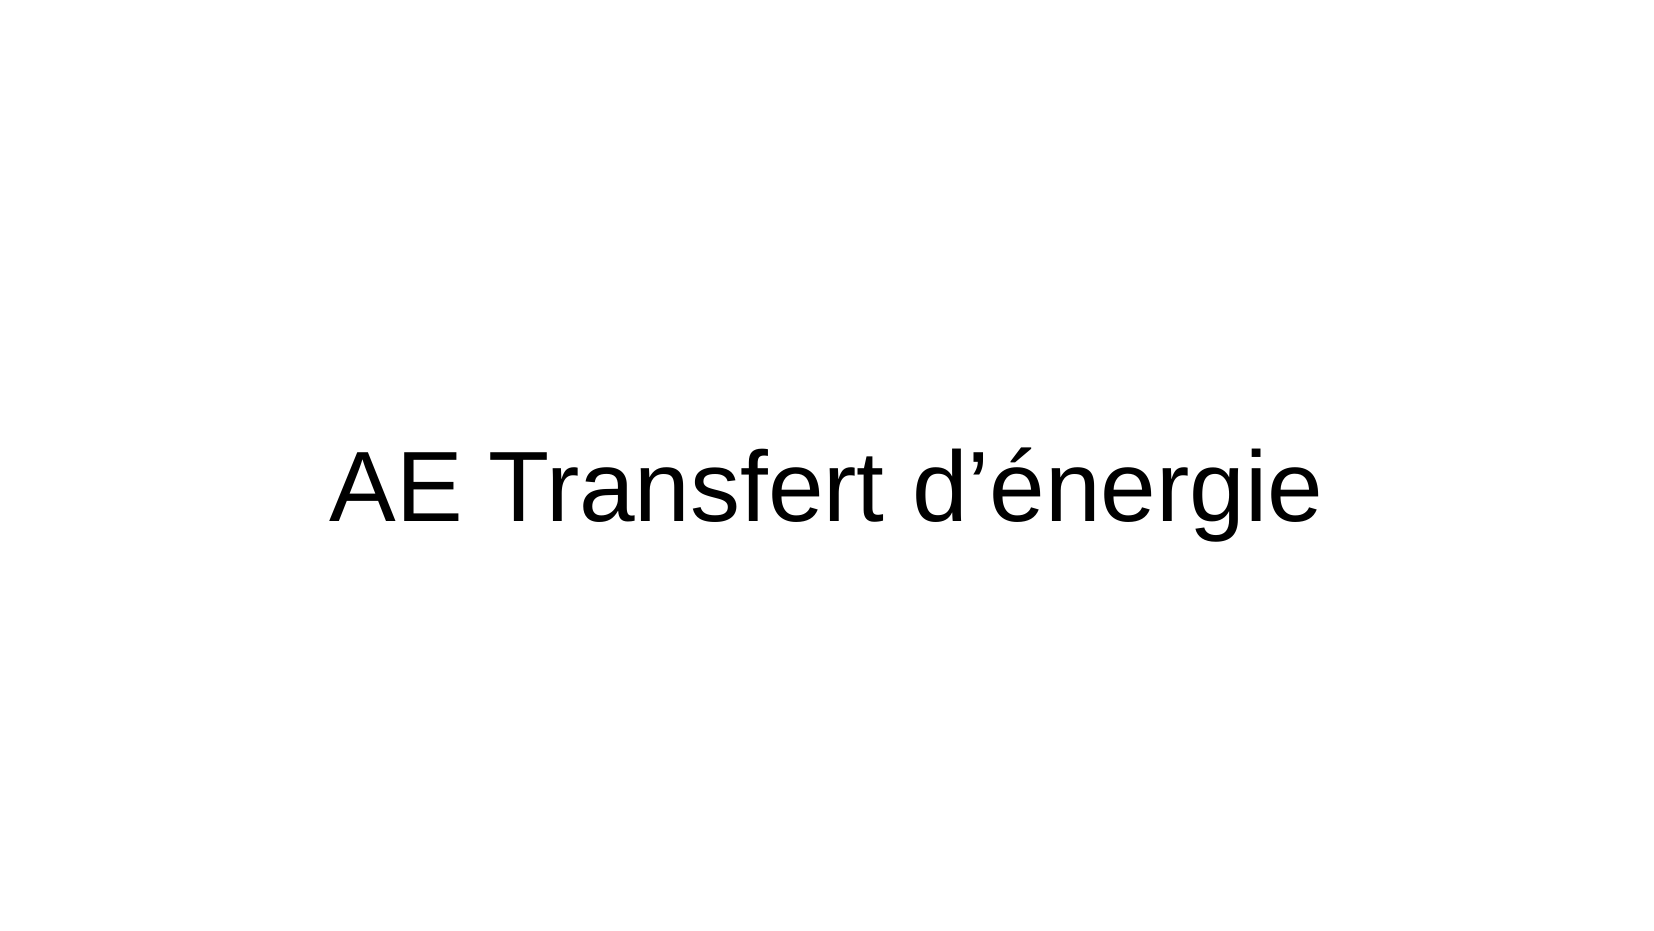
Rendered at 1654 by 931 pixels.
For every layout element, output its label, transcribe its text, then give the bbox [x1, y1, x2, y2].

subtitle AE Transfert d’énergie [82, 217, 1571, 758]
